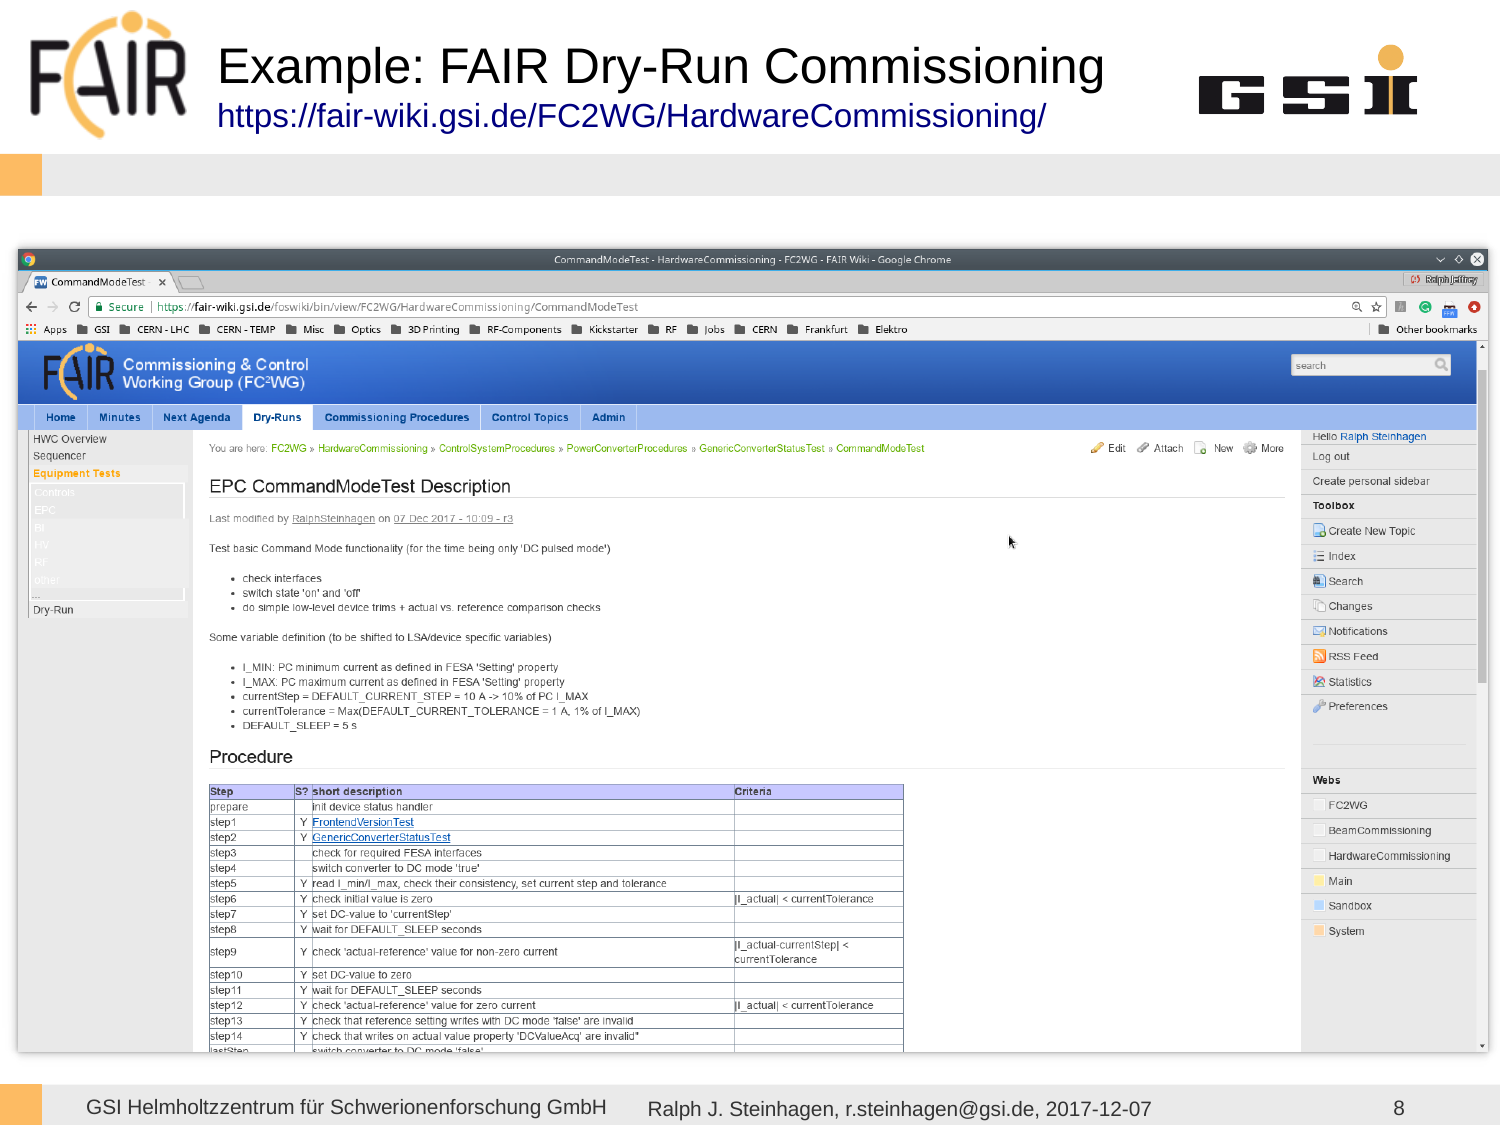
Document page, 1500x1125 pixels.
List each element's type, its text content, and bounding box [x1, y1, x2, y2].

picture [1197, 42, 1419, 117]
picture [30, 9, 187, 141]
picture [2, 233, 1500, 1067]
title Example: FAIR Dry-Run Commissioning https://fair-wiki.gsi.de/FC2WG/HardwareCommissioning/ [217, 20, 1180, 147]
